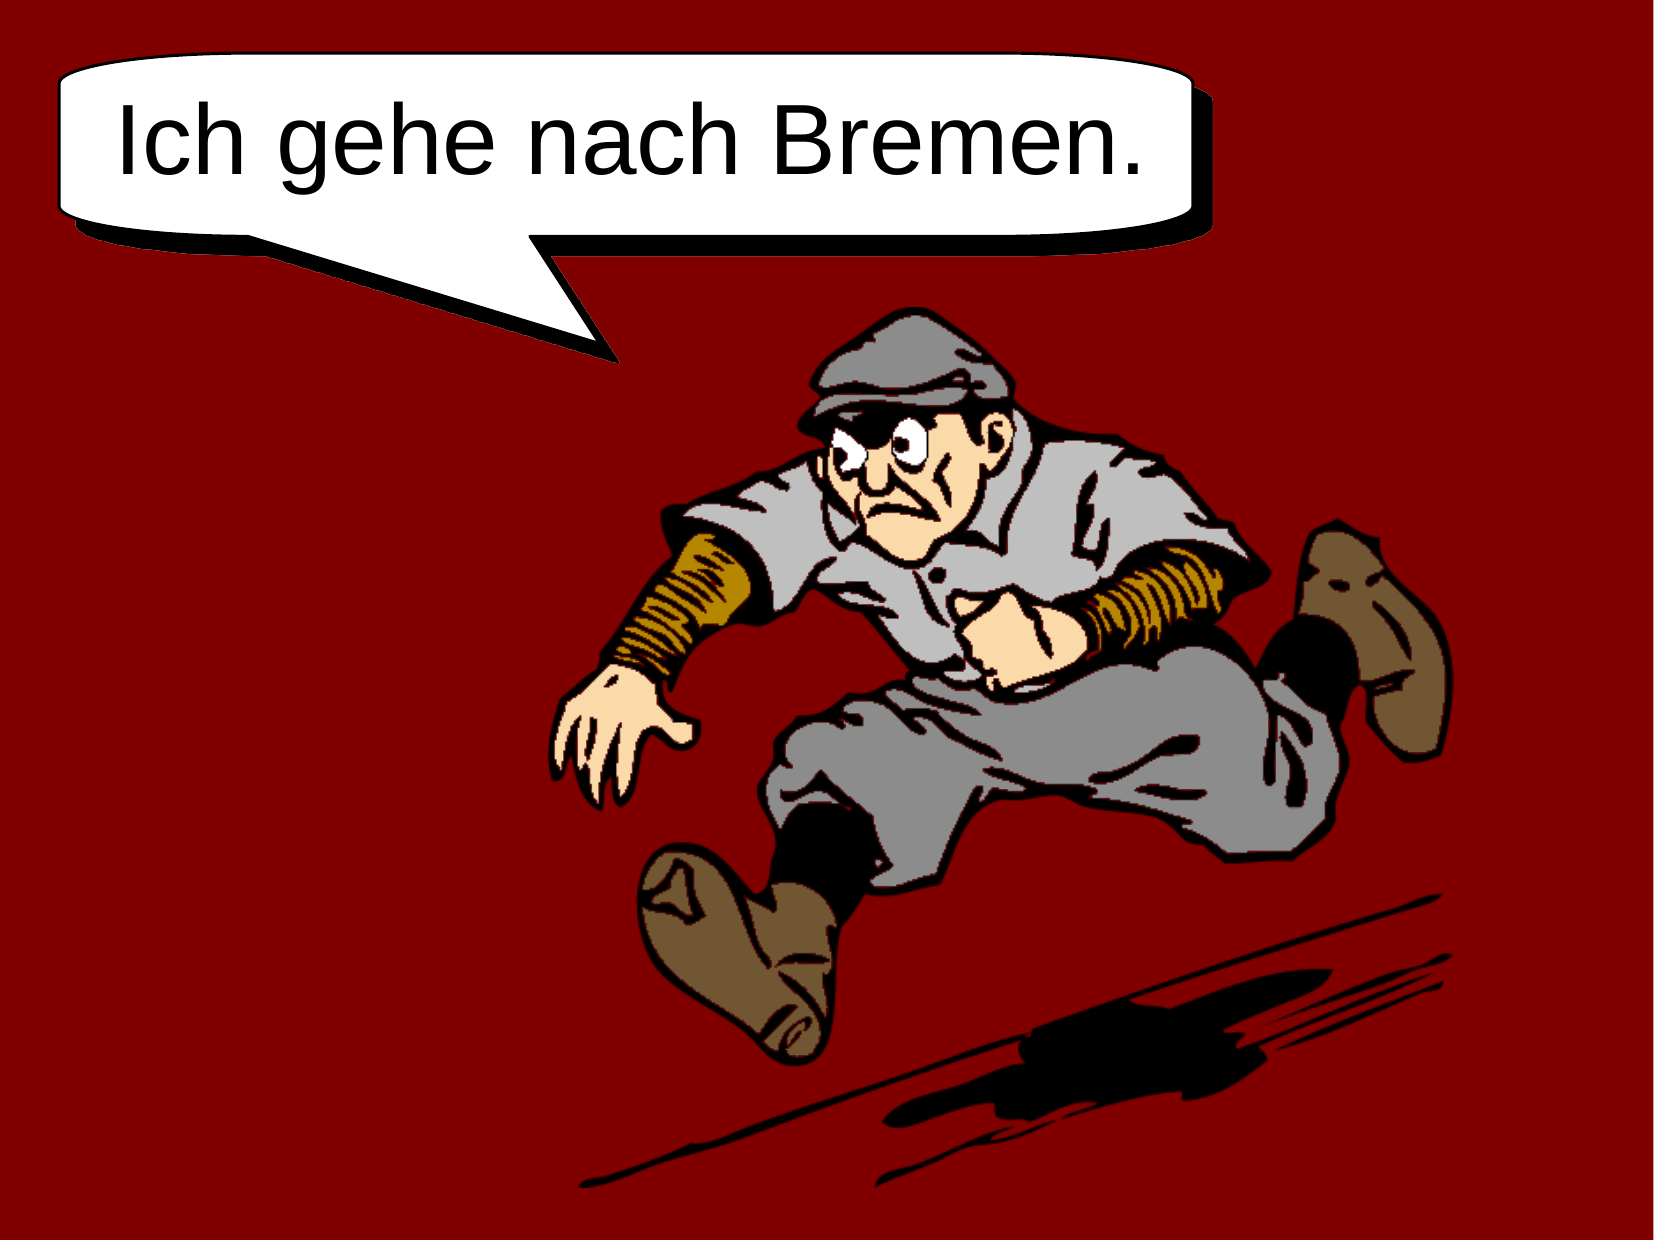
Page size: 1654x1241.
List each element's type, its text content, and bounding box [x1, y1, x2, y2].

text_box [249, 237, 600, 344]
picture [548, 307, 1454, 1188]
text_box [59, 53, 1187, 216]
text_box Ich gehe nach Bremen. [69, 76, 1193, 237]
